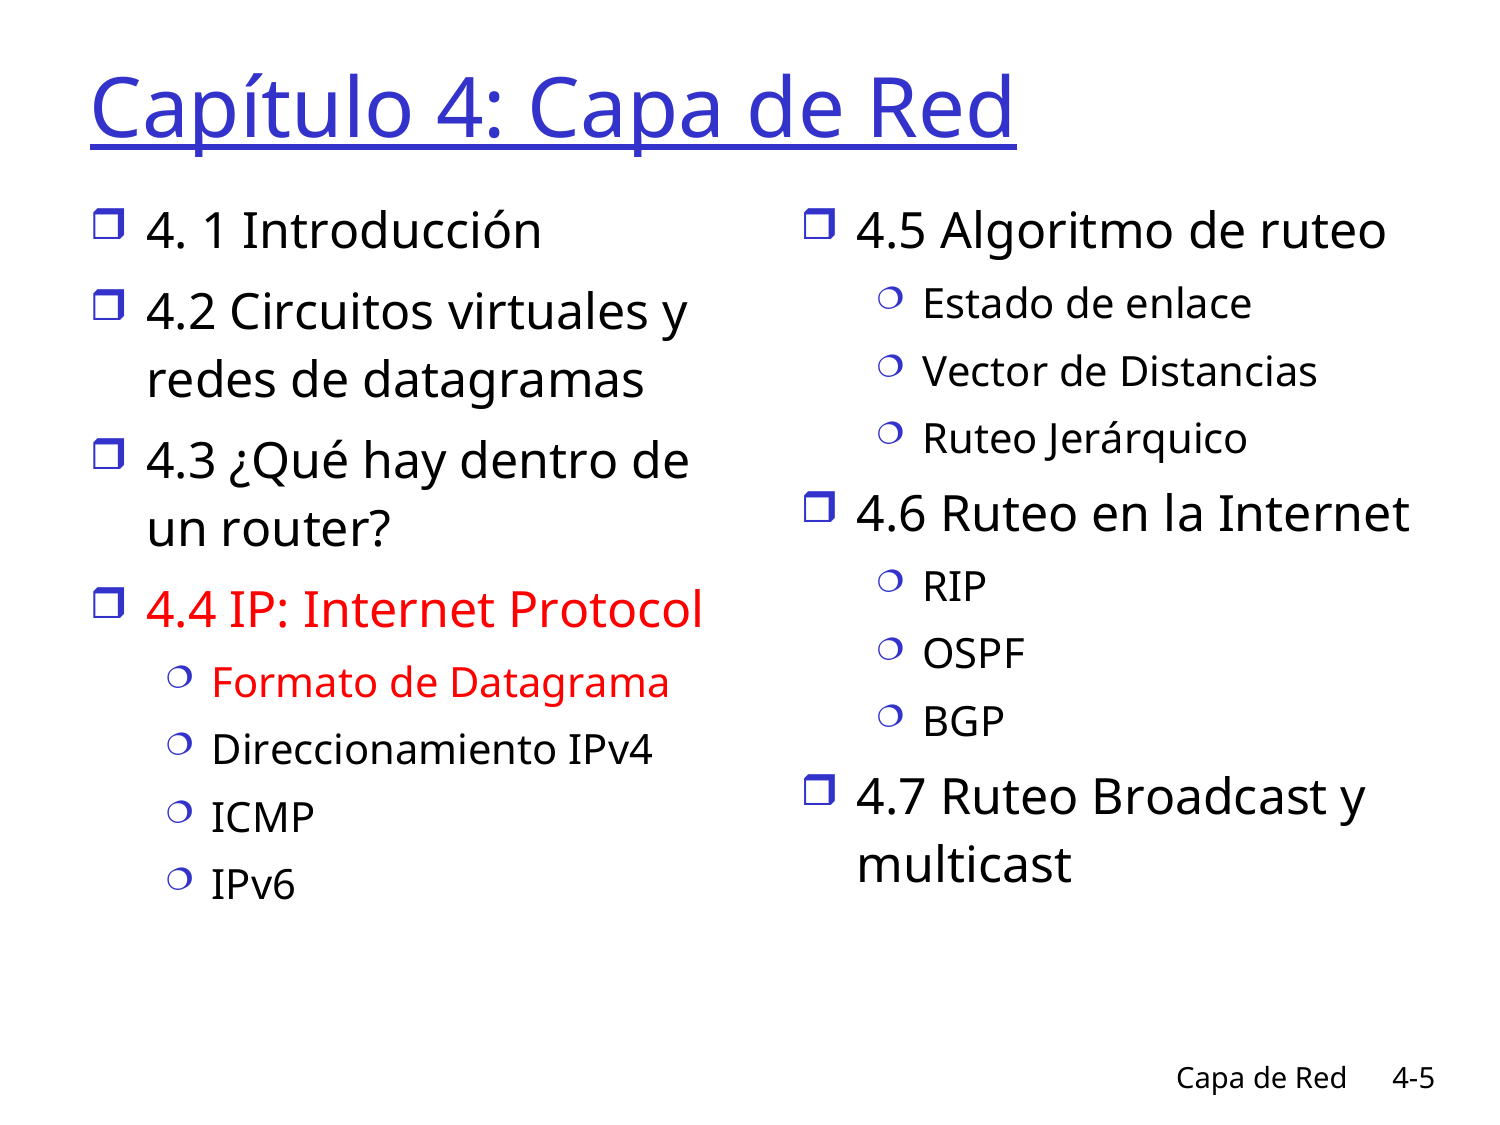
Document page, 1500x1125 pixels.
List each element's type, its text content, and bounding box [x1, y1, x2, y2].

list 4.5 Algoritmo de ruteo Estado de enlace Vector de Distancias Ruteo Jerárquico 4.6 Ruteo en la Internet RIP OSPF BGP 4.7 Ruteo Broadcast y multicast [785, 187, 1464, 1044]
list 4. 1 Introducción 4.2 Circuitos virtuales y redes de datagramas 4.3 ¿Qué hay dentro de un router? 4.4 IP: Internet Protocol Formato de Datagrama Direccionamiento IPv4 ICMP IPv6 [75, 187, 753, 1044]
title Capítulo 4: Capa de Red [75, 15, 1463, 196]
